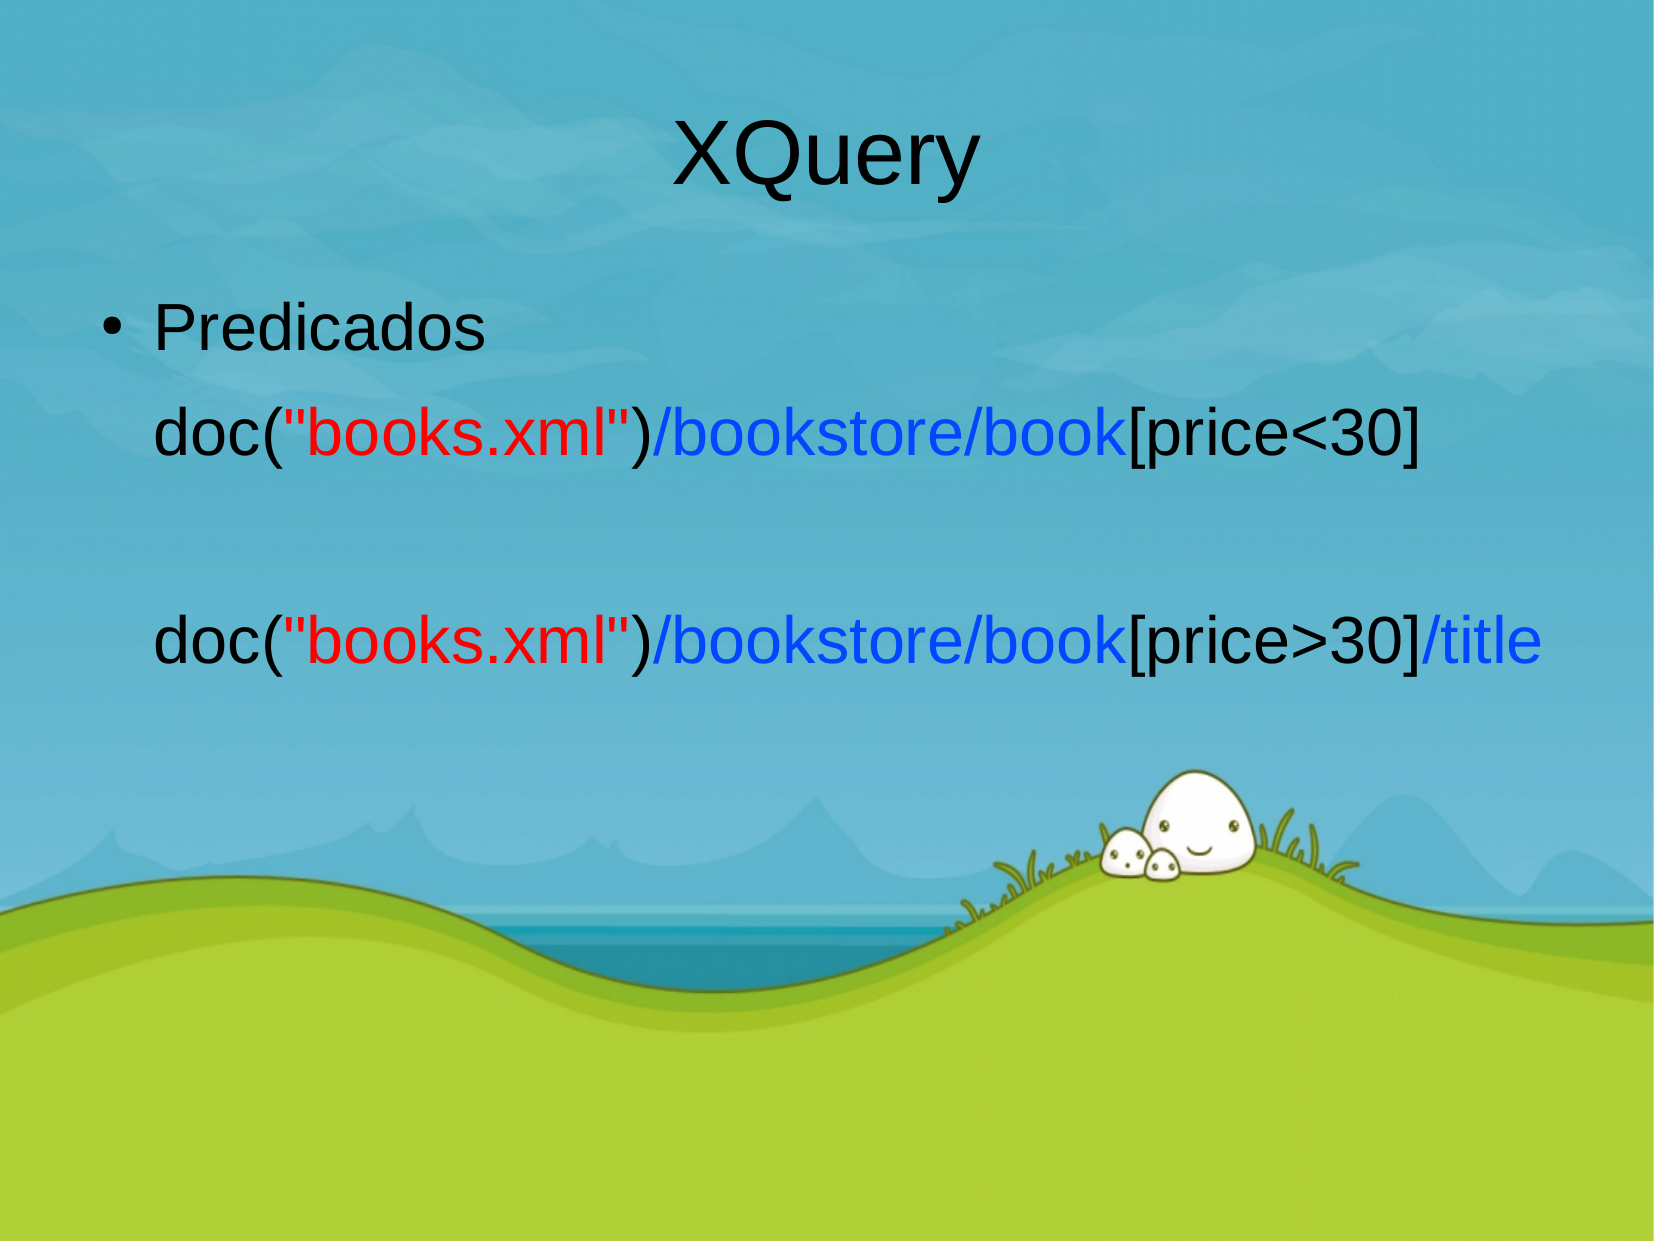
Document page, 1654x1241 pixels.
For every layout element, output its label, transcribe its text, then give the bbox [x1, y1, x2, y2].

title XQuery [82, 49, 1571, 257]
list Predicados doc("books.xml")/bookstore/book[price<30] doc("books.xml")/bookstore/book[price>30]/title [82, 290, 1571, 1109]
picture [0, 0, 1654, 1241]
